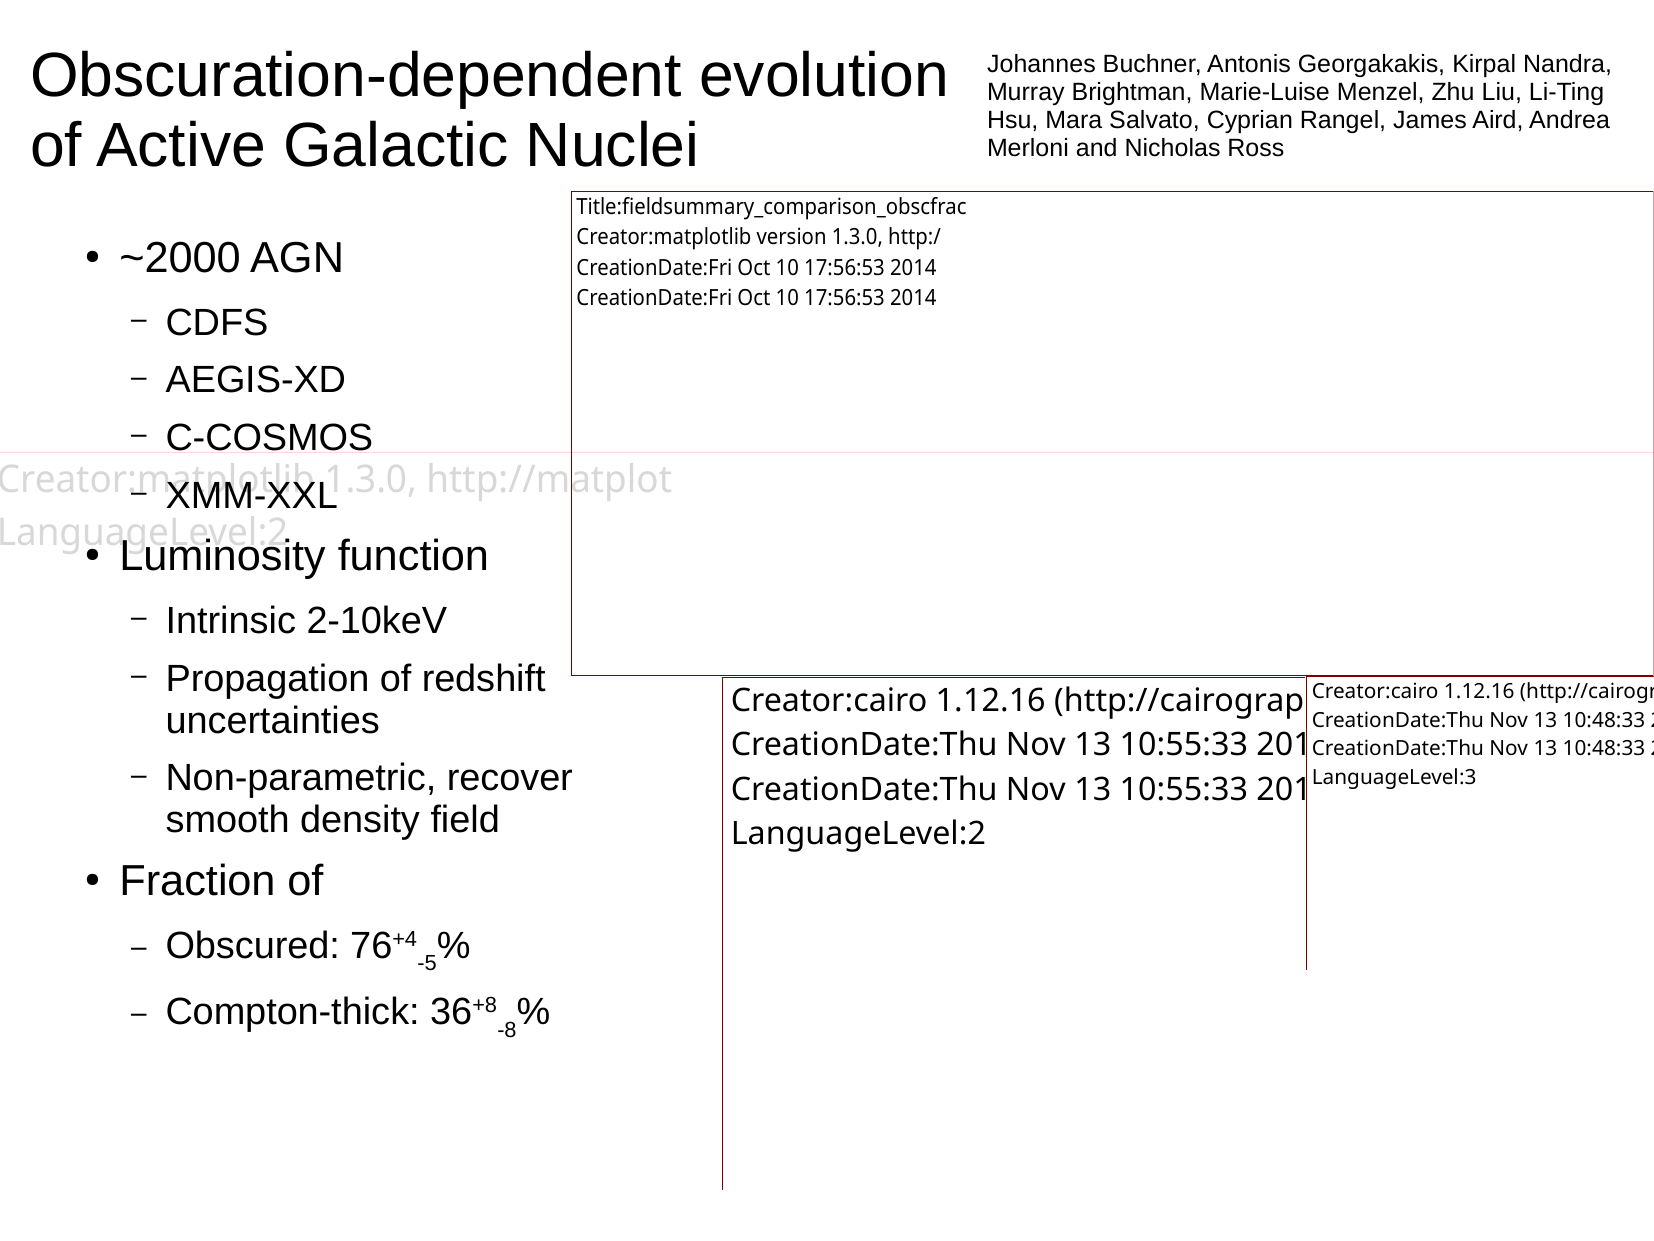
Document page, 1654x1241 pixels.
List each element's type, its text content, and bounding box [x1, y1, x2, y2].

title Obscuration-dependent evolution of Active Galactic Nuclei [30, 6, 1066, 214]
list ~2000 AGN CDFS AEGIS-XD C-COSMOS XMM-XXL Luminosity function Intrinsic 2-10keV Propagation of redshift uncertainties Non-parametric, recover smooth density field Fraction of Obscured: 76+4-5% Compton-thick: 36+8-8% [73, 233, 606, 1042]
picture [0, 189, 1654, 1241]
text_box Johannes Buchner, Antonis Georgakakis, Kirpal Nandra, Murray Brightman, Marie-Luise Menzel, Zhu Liu, Li-Ting Hsu, Mara Salvato, Cyprian Rangel, James Aird, Andrea Merloni and Nicholas Ross [1066, 42, 1636, 202]
